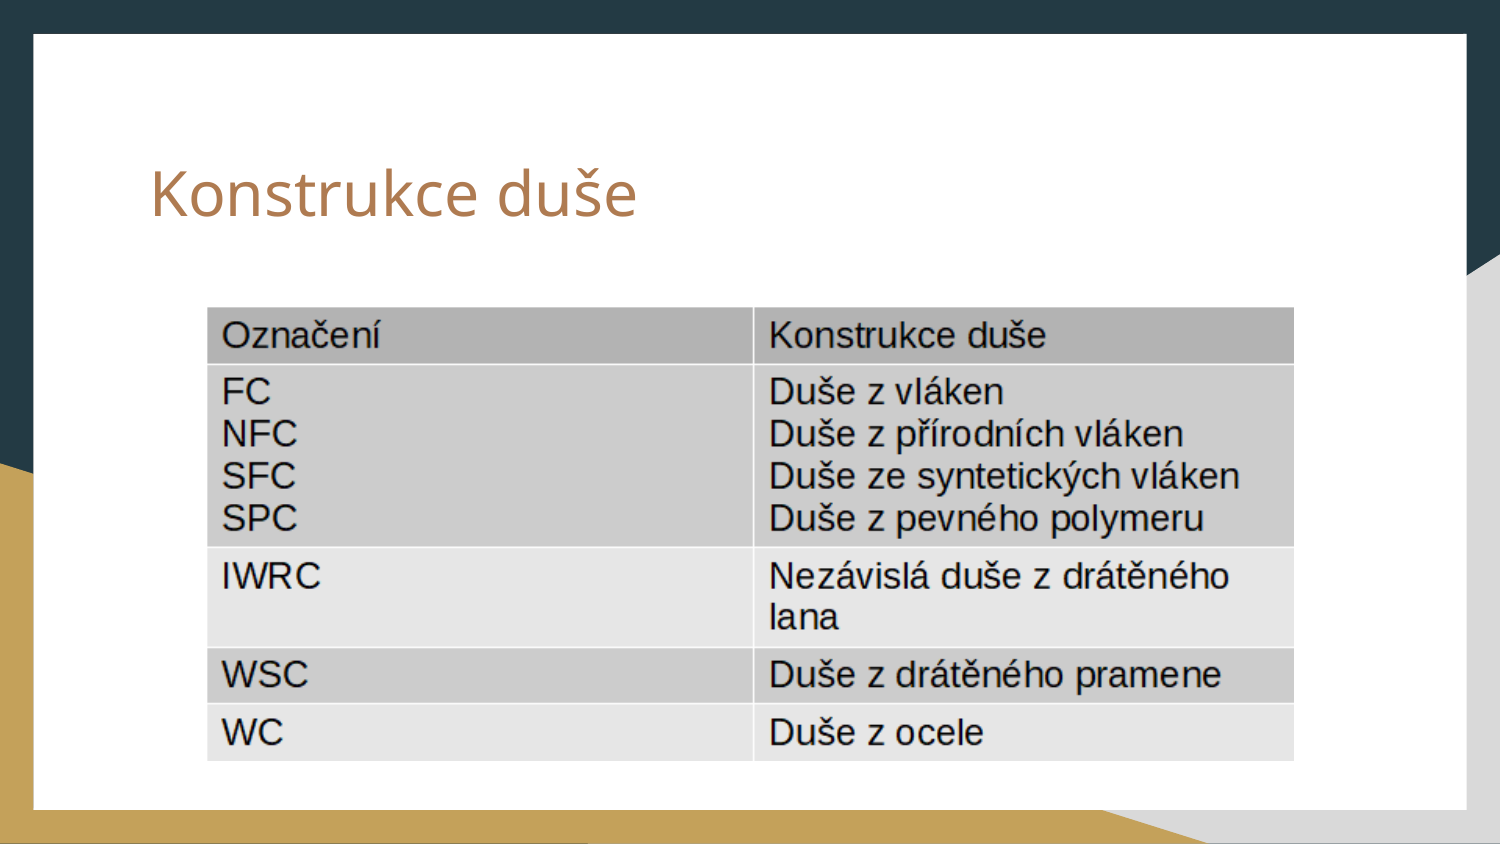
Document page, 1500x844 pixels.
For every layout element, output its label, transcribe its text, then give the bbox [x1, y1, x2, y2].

title Konstrukce duše [134, 138, 1366, 296]
picture [206, 306, 1294, 761]
